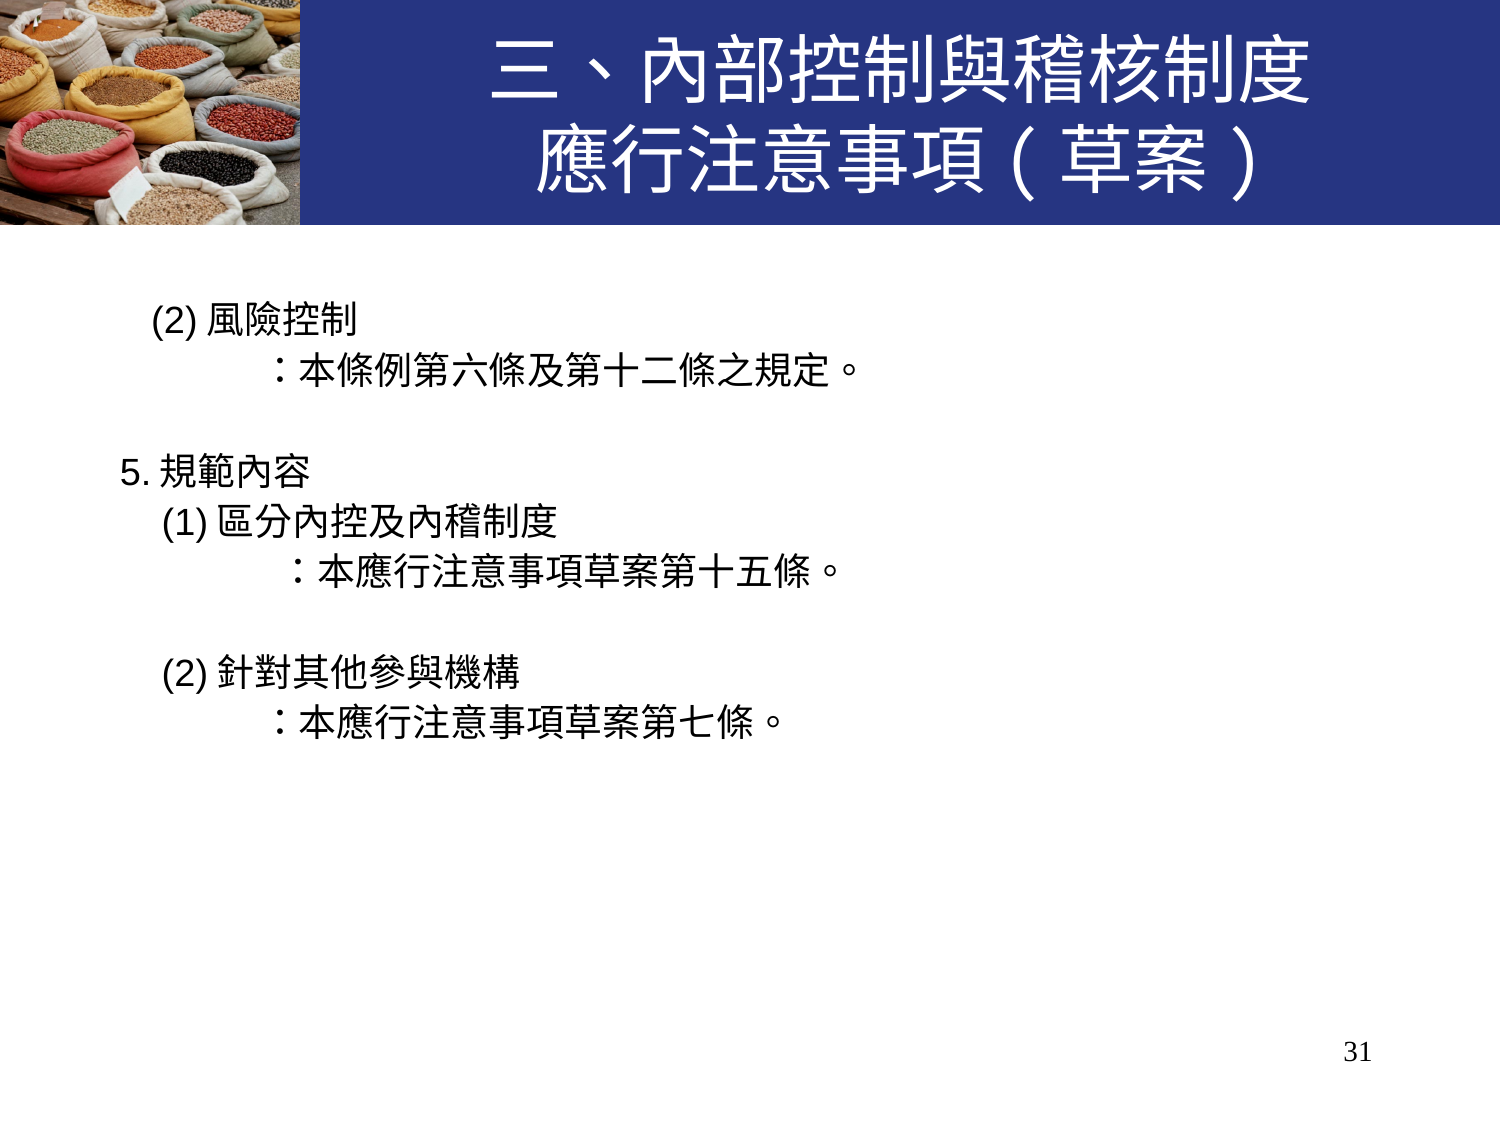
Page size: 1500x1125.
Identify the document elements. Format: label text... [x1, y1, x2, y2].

picture [0, 0, 300, 225]
list (2)風險控制 ：本條例第六條及第十二條之規定。 5.規範內容 (1)區分內控及內稽制度 ：本應行注意事項草案第十五條。 (2)針對其他參與機構 ：本應行注意事項草案第七條。 [104, 293, 1380, 956]
title 三、內部控制與稽核制度 應行注意事項(草案) [300, 0, 1500, 225]
